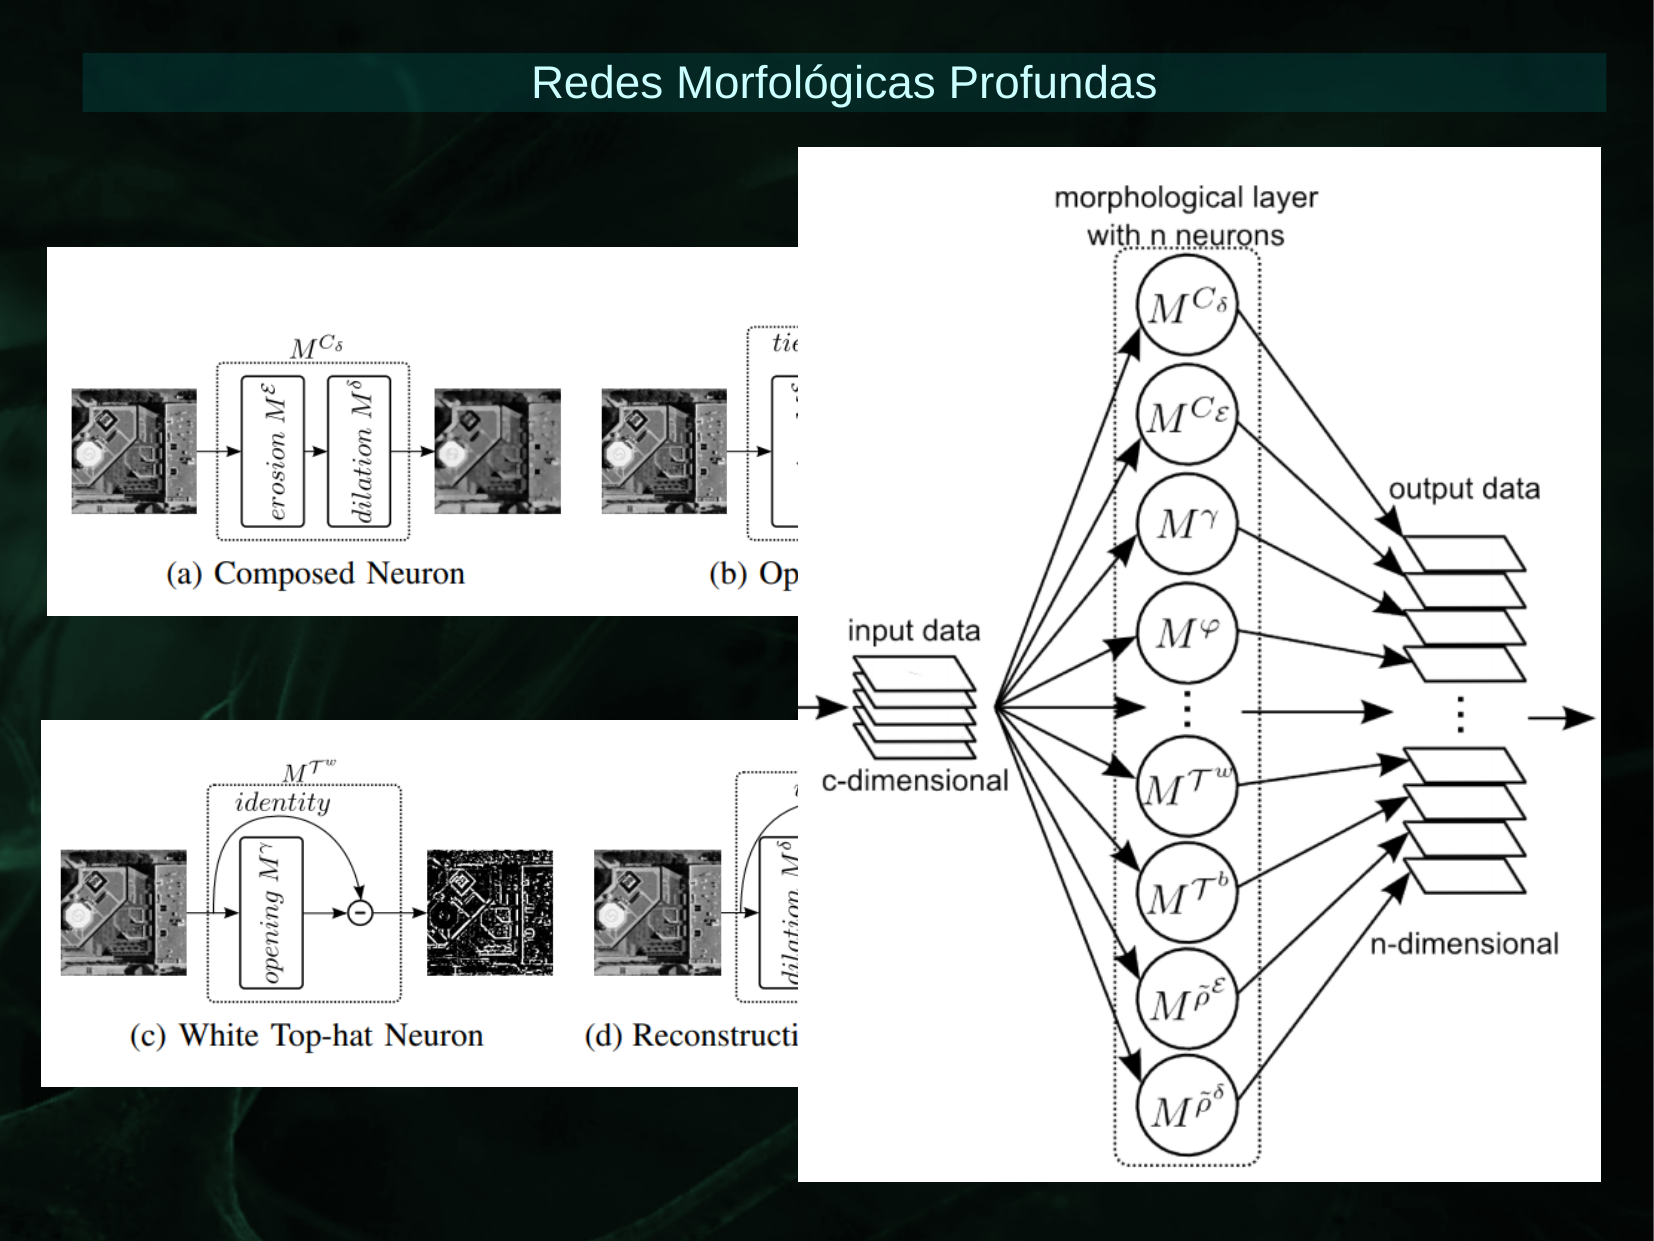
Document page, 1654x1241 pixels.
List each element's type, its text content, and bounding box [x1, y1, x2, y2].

text_box Redes Morfológicas Profundas [82, 53, 1607, 113]
picture [0, 0, 1654, 1241]
